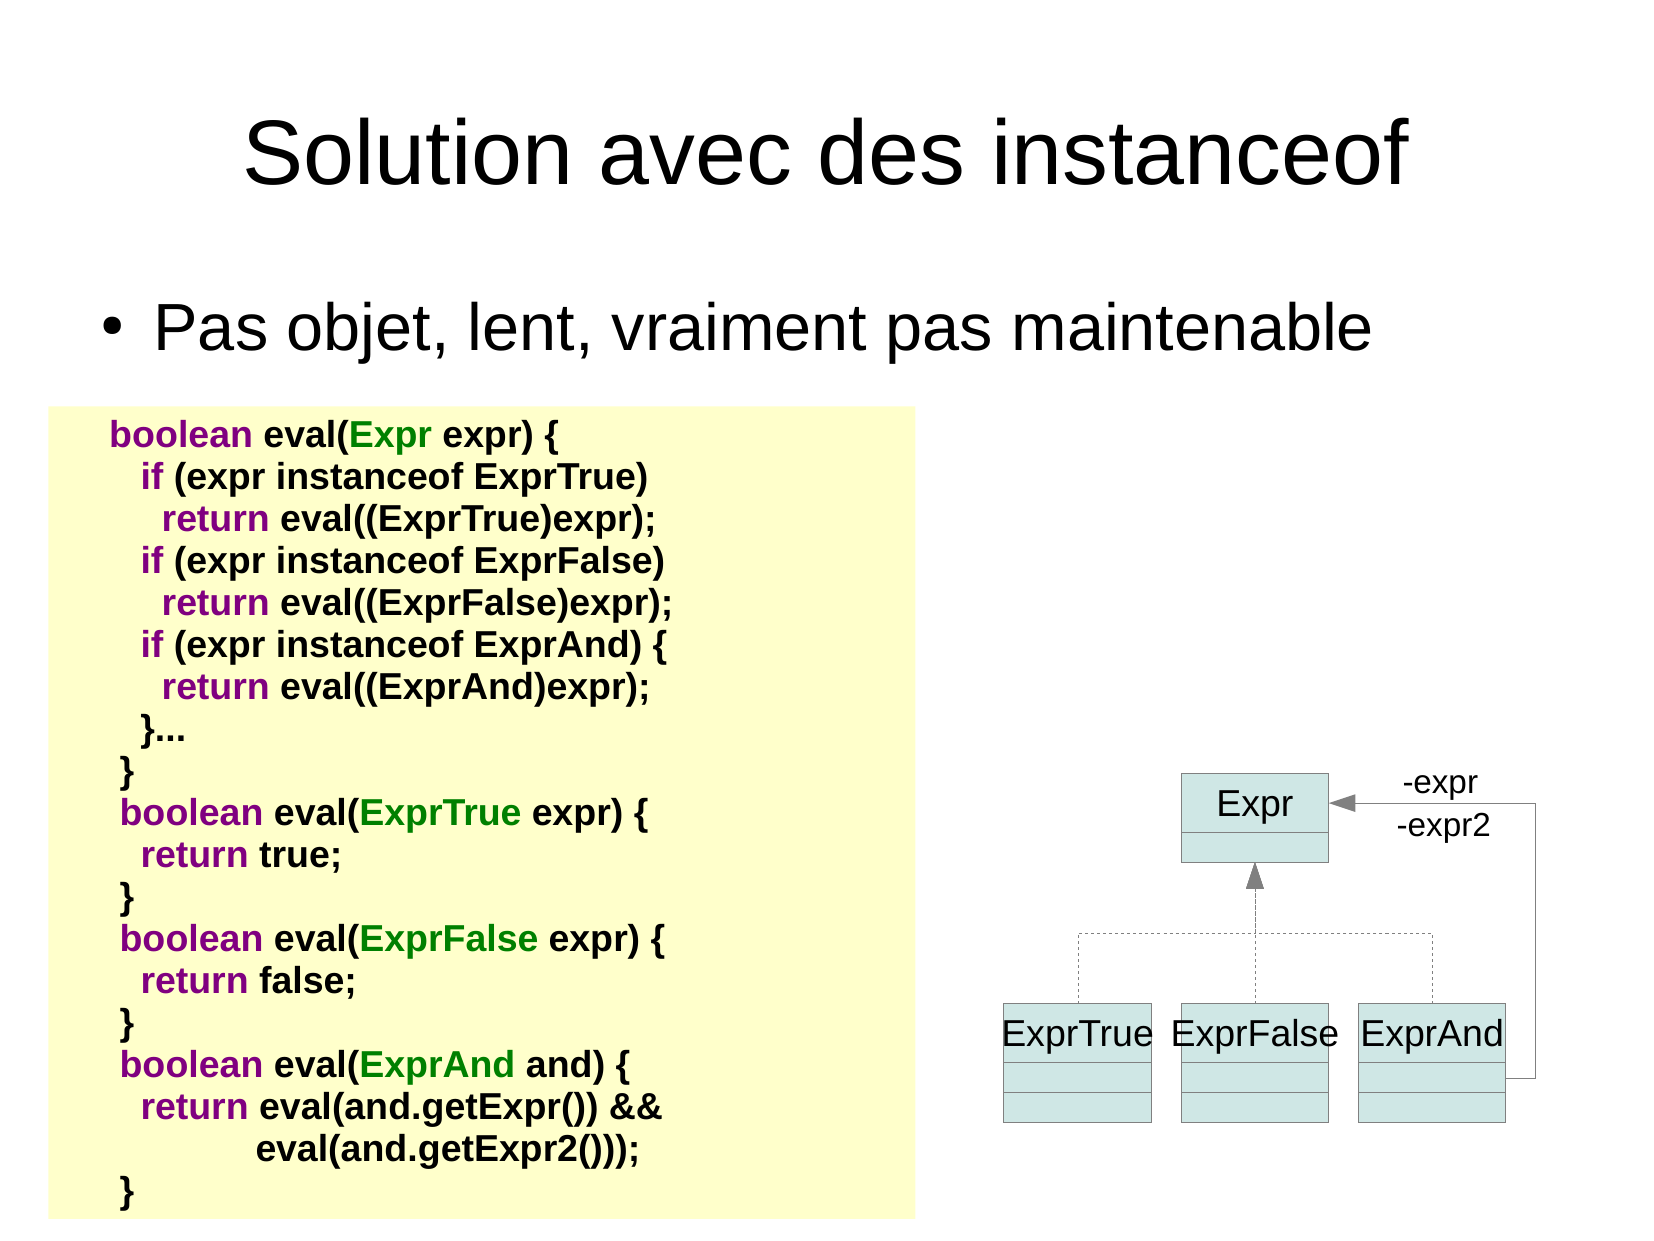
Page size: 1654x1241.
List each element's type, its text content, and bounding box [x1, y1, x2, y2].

list Pas objet, lent, vraiment pas maintenable [82, 290, 1571, 384]
text_box -expr2 [1381, 798, 1506, 851]
title Solution avec des instanceof [82, 56, 1571, 250]
text_box [1358, 1062, 1506, 1123]
text_box ExprTrue [1003, 1003, 1152, 1062]
text_box boolean eval(Expr expr) { if (expr instanceof ExprTrue) return eval((ExprTrue)expr); if (expr instanceof ExprFalse) return eval((ExprFalse)expr); if (expr instanceof ExprAnd) { return eval((ExprAnd)expr); }... } boolean eval(ExprTrue expr) { return true; } boolean eval(ExprFalse expr) { return false; } boolean eval(ExprAnd and) { return eval(and.getExpr()) && eval(and.getExpr2())); } [48, 406, 916, 1219]
text_box [1181, 1062, 1329, 1123]
text_box [1181, 832, 1329, 863]
text_box Expr [1181, 773, 1329, 832]
text_box -expr [1387, 755, 1493, 808]
text_box [1003, 1062, 1152, 1123]
text_box ExprAnd [1358, 1003, 1506, 1062]
text_box ExprFalse [1181, 1003, 1329, 1062]
